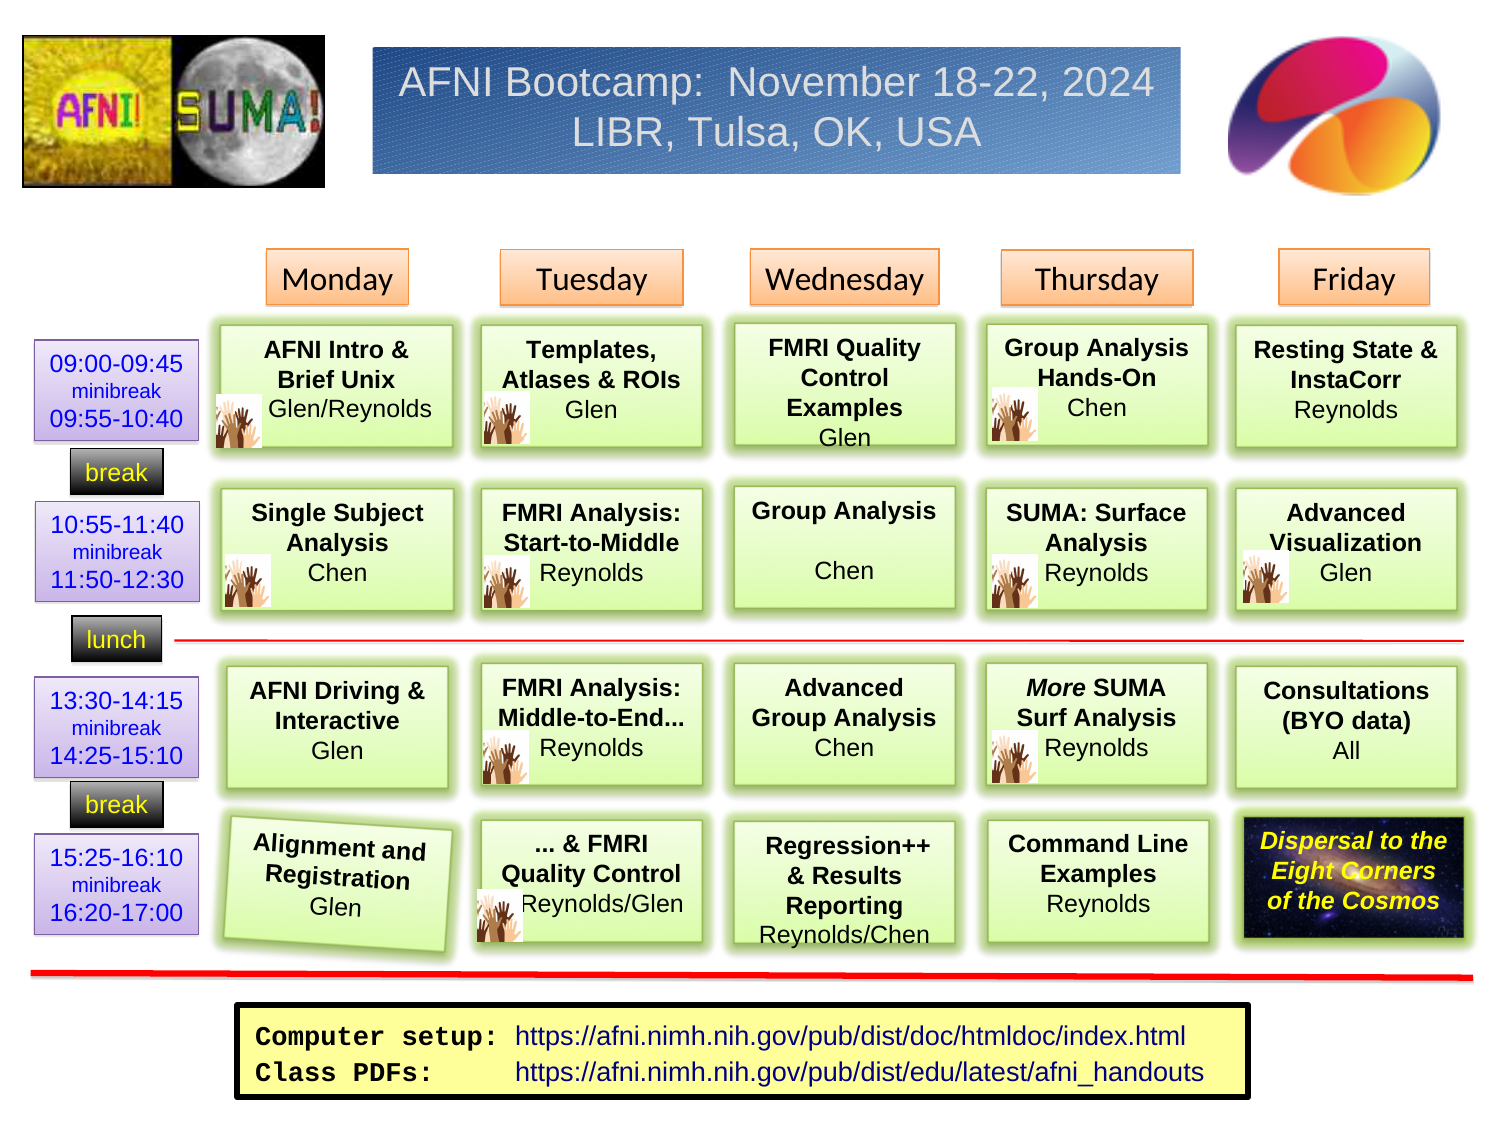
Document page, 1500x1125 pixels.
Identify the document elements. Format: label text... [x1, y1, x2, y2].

text_box AFNI Intro & Brief Unix Glen/Reynolds [220, 325, 453, 447]
text_box break [70, 781, 163, 827]
text_box break [70, 448, 163, 495]
text_box 15:25-16:10 minibreak 16:20-17:00 [34, 834, 199, 935]
text_box SUMA: Surface Analysis Reynolds [986, 488, 1207, 611]
text_box FMRI Analysis: Start-to-Middle Reynolds [481, 489, 702, 611]
text_box Friday [1279, 272, 1430, 304]
text_box Group Analysis Hands-On Chen [986, 324, 1208, 446]
text_box Monday [266, 249, 409, 305]
text_box Command Line Examples Reynolds [988, 820, 1209, 942]
text_box More SUMA Surf Analysis Reynolds [986, 663, 1207, 786]
text_box Group Analysis Chen [734, 486, 955, 609]
text_box Advanced Group Analysis Chen [734, 664, 955, 786]
text_box 09:00-09:45 minibreak 09:55-10:40 [34, 340, 194, 441]
text_box Advanced Visualization Glen [1236, 488, 1457, 611]
picture [23, 36, 324, 187]
text_box Templates, Atlases & ROIs Glen [481, 325, 702, 447]
text_box Regression++ & Results Reporting Reynolds/Chen [734, 821, 955, 943]
text_box Tuesday [500, 249, 684, 304]
text_box 10:55-11:40 minibreak 11:50-12:30 [35, 501, 200, 602]
text_box Wednesday [750, 249, 940, 305]
text_box Resting State & InstaCorr Reynolds [1236, 325, 1457, 447]
text_box ... & FMRI Quality Control Reynolds/Glen [481, 820, 702, 942]
picture [1228, 36, 1473, 272]
text_box AFNI Bootcamp: November 18-22, 2024 LIBR, Tulsa, OK, USA [372, 47, 1181, 174]
picture [197, 642, 1489, 971]
text_box AFNI Driving & Interactive Glen [227, 666, 448, 789]
text_box FMRI Analysis: Middle-to-End... Reynolds [481, 664, 702, 786]
text_box Consultations (BYO data) All [1236, 666, 1457, 789]
text_box Thursday [1001, 249, 1193, 303]
picture [194, 302, 1482, 639]
text_box Dispersal to the Eight Corners of the Cosmos [1243, 817, 1465, 939]
text_box 13:30-14:15 minibreak 14:25-15:10 [34, 677, 199, 778]
text_box Single Subject Analysis Chen [222, 489, 454, 611]
text_box FMRI Quality Control Examples Glen [734, 323, 956, 445]
text_box Computer setup: https://afni.nimh.nih.gov/pub/dist/doc/htmldoc/index.html Class PDFs: https://afni.nimh.nih.gov/pub/dist/edu/latest/afni_handouts [237, 1004, 1249, 1098]
text_box lunch [71, 616, 162, 662]
text_box Alignment and Registration Glen [223, 816, 452, 952]
